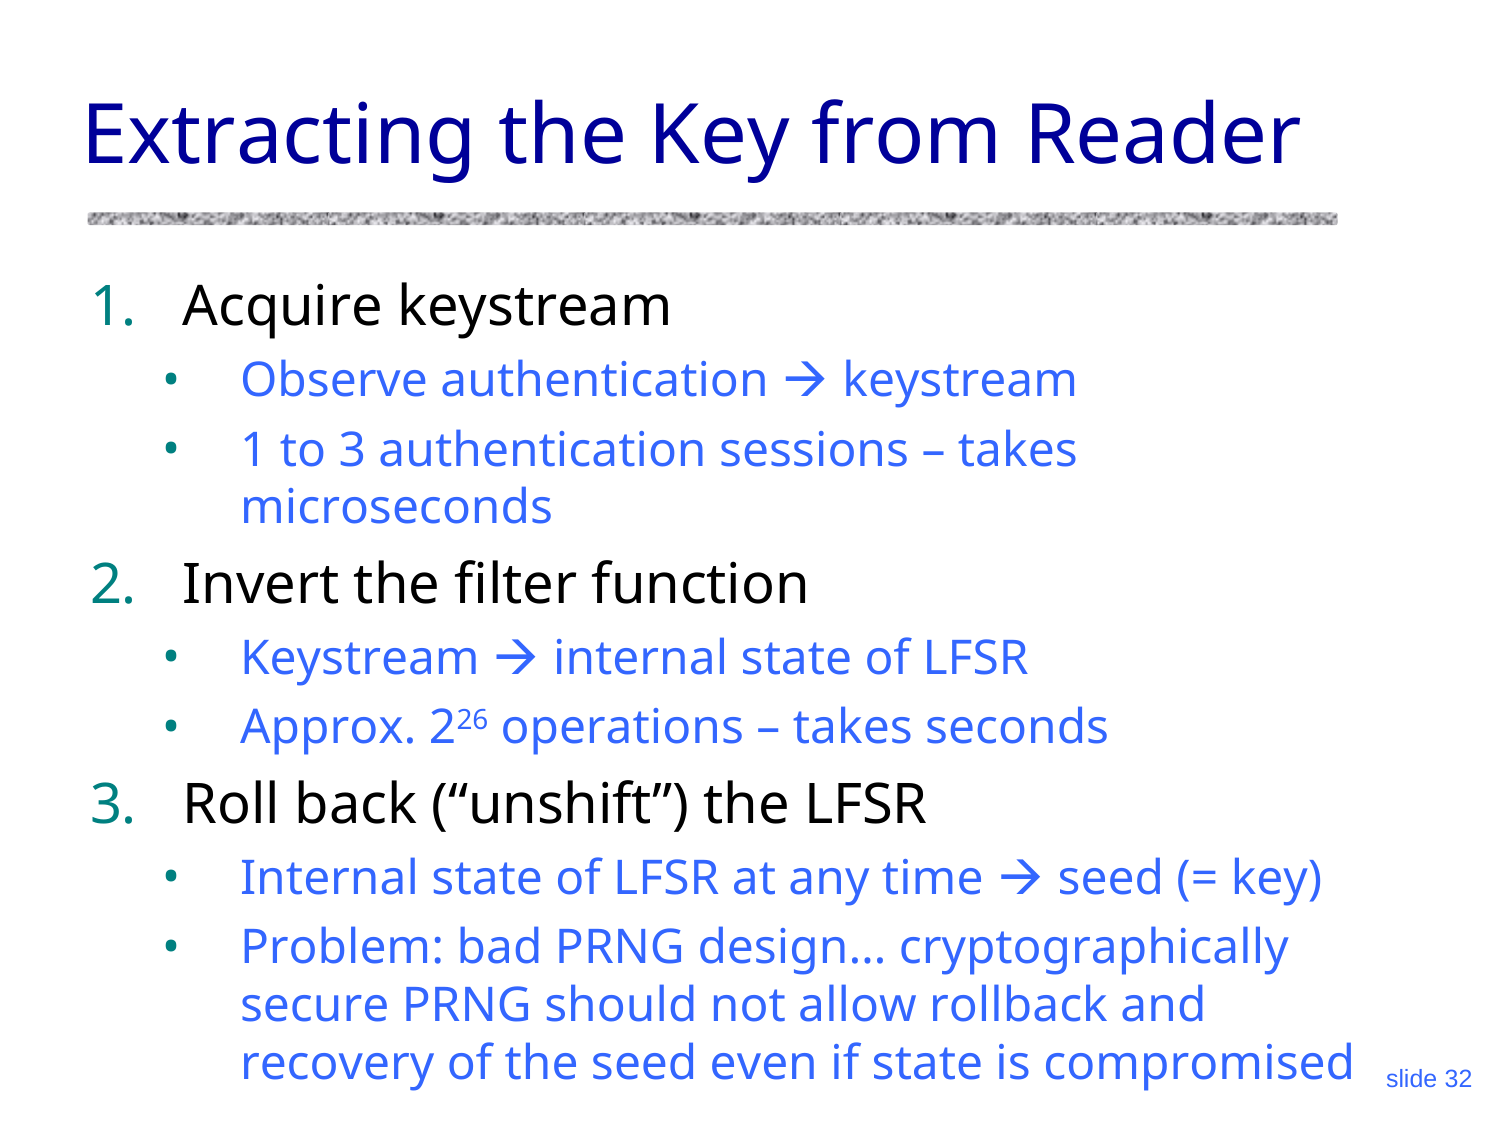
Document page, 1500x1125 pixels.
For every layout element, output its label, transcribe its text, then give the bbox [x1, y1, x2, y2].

text_box slide <number> [1174, 1025, 1488, 1101]
picture [87, 212, 1338, 226]
list Acquire keystream Observe authentication  keystream 1 to 3 authentication sessions – takes microseconds Invert the filter function Keystream  internal state of LFSR Approx. 226 operations – takes seconds Roll back (“unshift”) the LFSR Internal state of LFSR at any time  seed (= key) Problem: bad PRNG design… cryptographically secure PRNG should not allow rollback and recovery of the seed even if state is compromised [75, 262, 1413, 1101]
title Extracting the Key from Reader [66, 37, 1342, 188]
